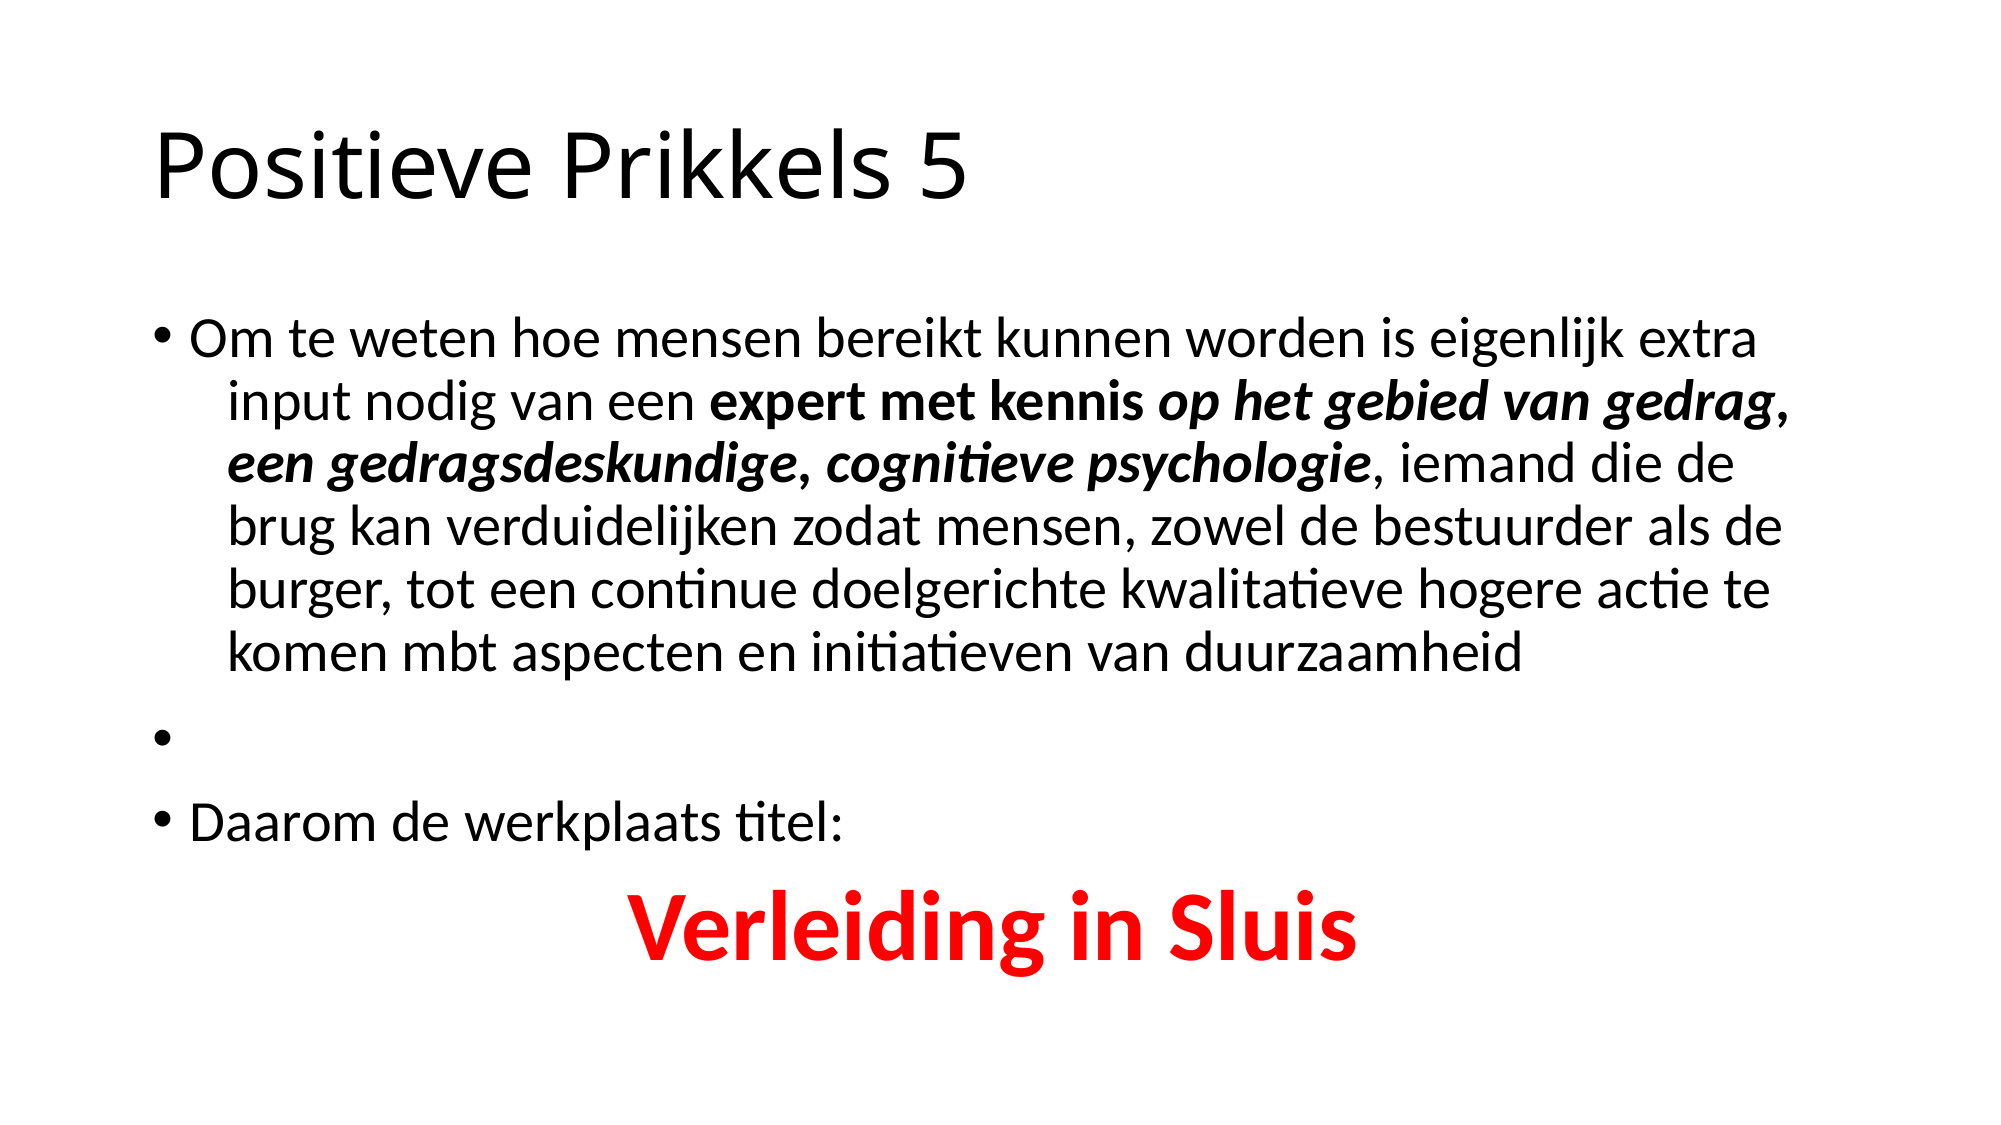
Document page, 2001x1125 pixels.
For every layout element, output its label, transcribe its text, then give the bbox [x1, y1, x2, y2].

title Positieve Prikkels 5 [137, 59, 1863, 278]
list Om te weten hoe mensen bereikt kunnen worden is eigenlijk extra input nodig van een expert met kennis op het gebied van gedrag, een gedragsdeskundige, cognitieve psychologie, iemand die de brug kan verduidelijken zodat mensen, zowel de bestuurder als de burger, tot een continue doelgerichte kwalitatieve hogere actie te komen mbt aspecten en initiatieven van duurzaamheid Daarom de werkplaats titel: Verleiding in Sluis [137, 299, 1863, 1014]
